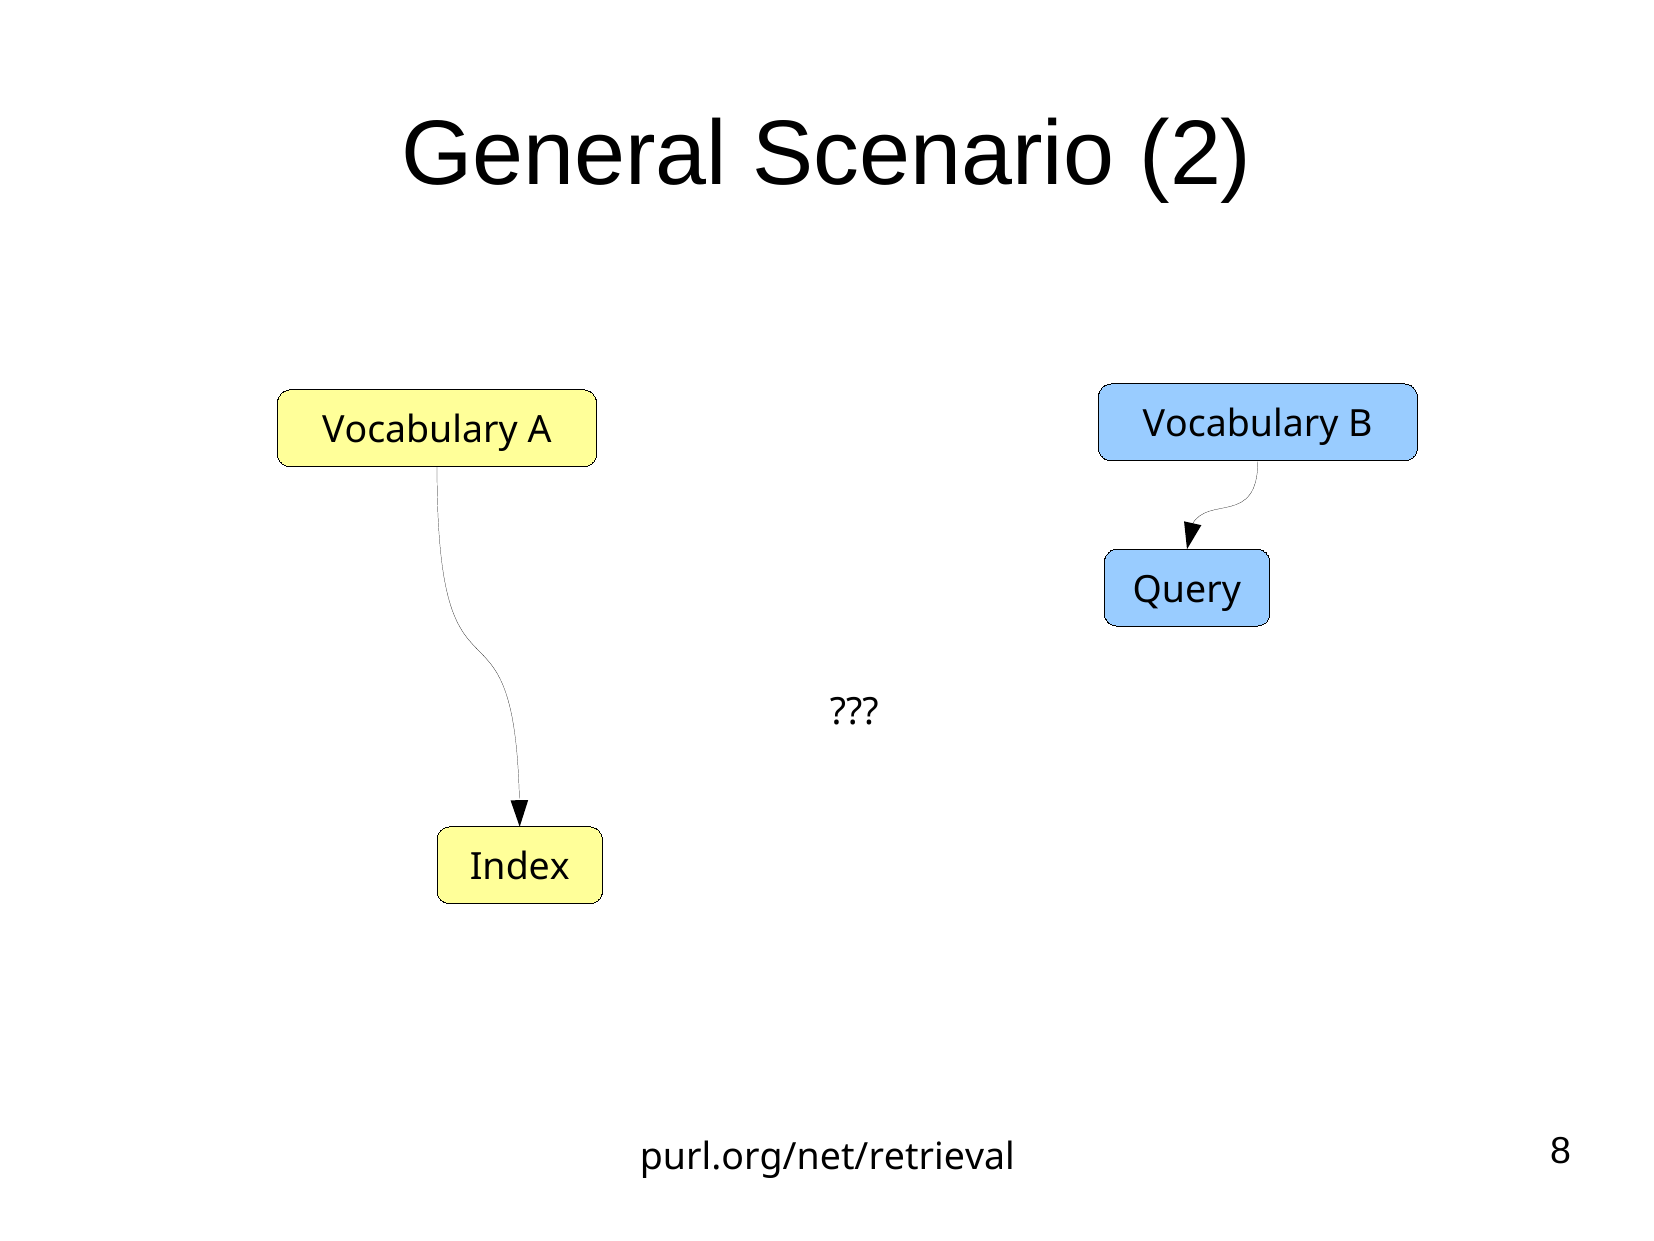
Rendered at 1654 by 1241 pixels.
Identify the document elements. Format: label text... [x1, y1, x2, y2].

text_box ??? [814, 676, 904, 745]
title General Scenario (2) [82, 49, 1571, 257]
text_box Vocabulary B [1098, 383, 1418, 461]
text_box Index [437, 826, 603, 904]
text_box Query [1104, 549, 1270, 627]
text_box Vocabulary A [277, 389, 597, 467]
